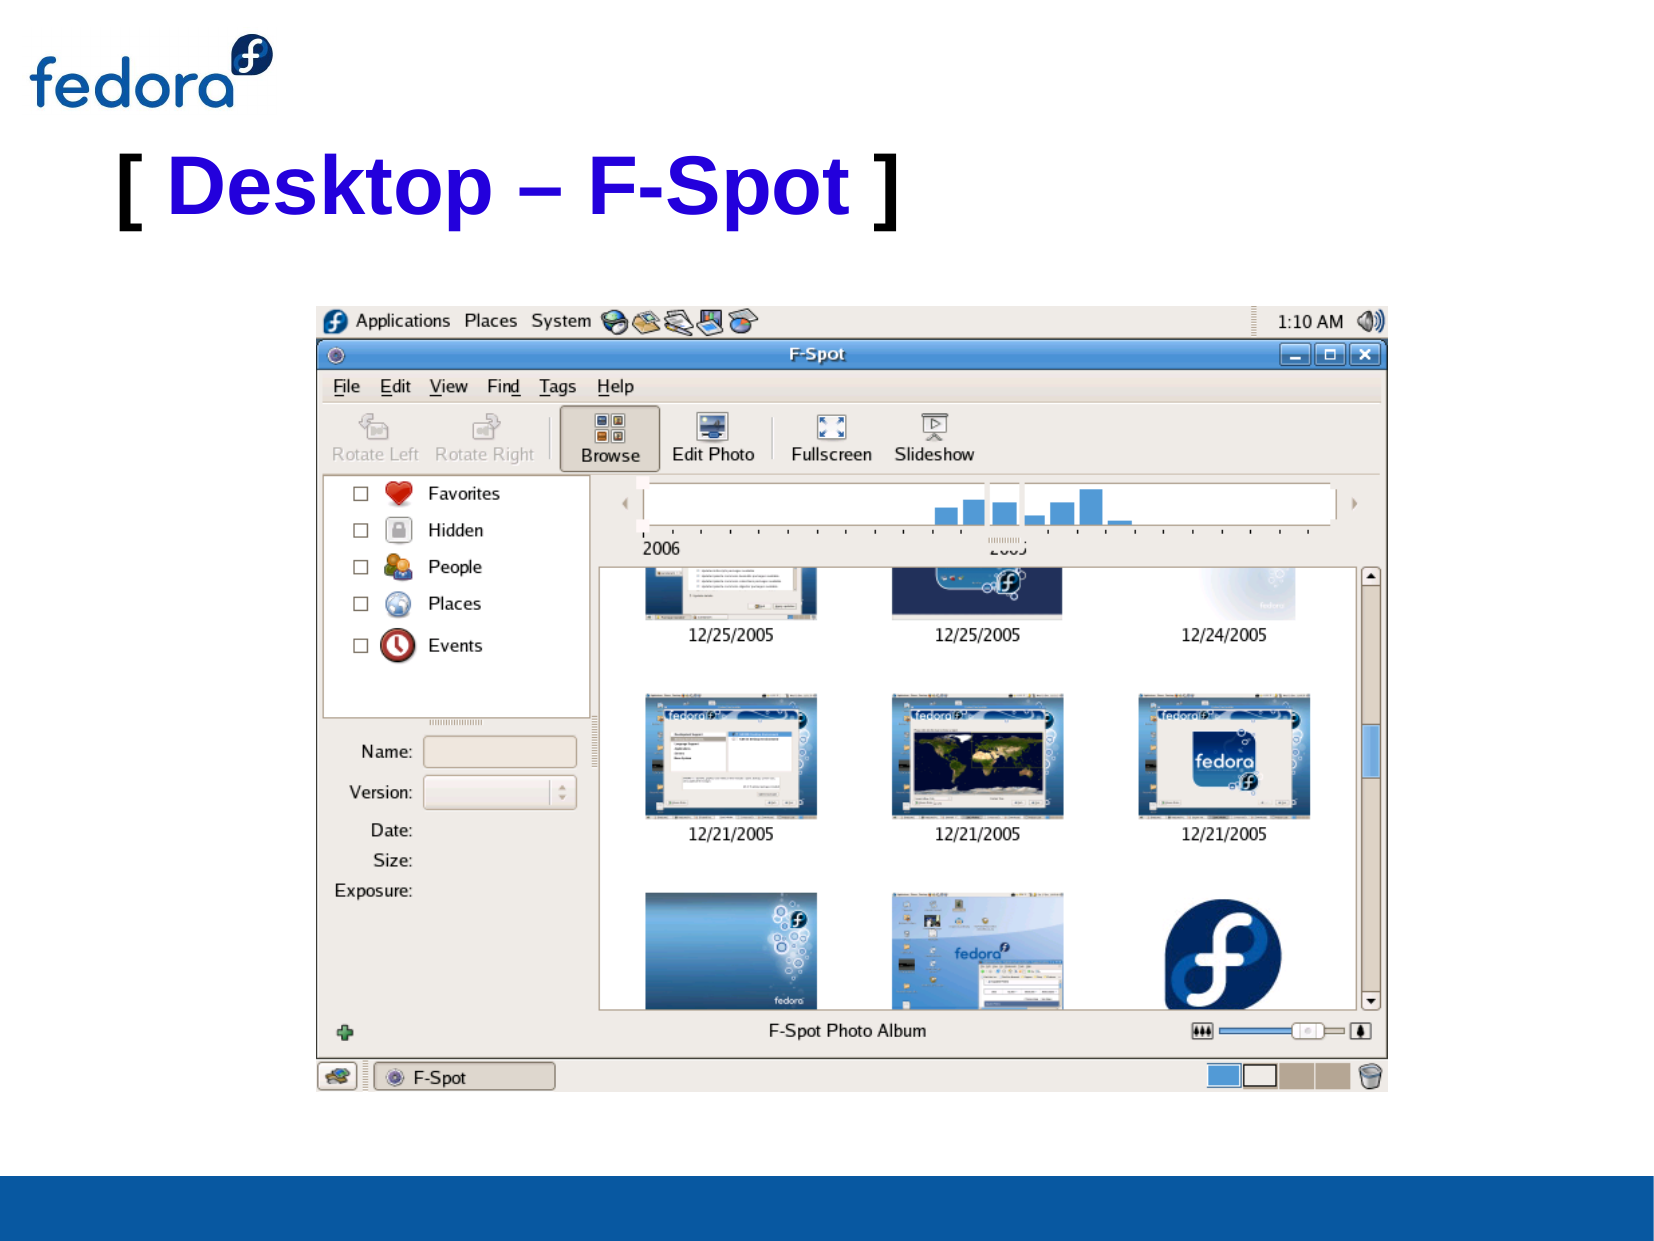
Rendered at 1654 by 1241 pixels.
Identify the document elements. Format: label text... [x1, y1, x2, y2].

picture [22, 27, 277, 115]
picture [0, 1176, 1654, 1241]
title [ Desktop – F-Spot ] [115, 130, 1521, 241]
picture [316, 306, 1388, 1092]
